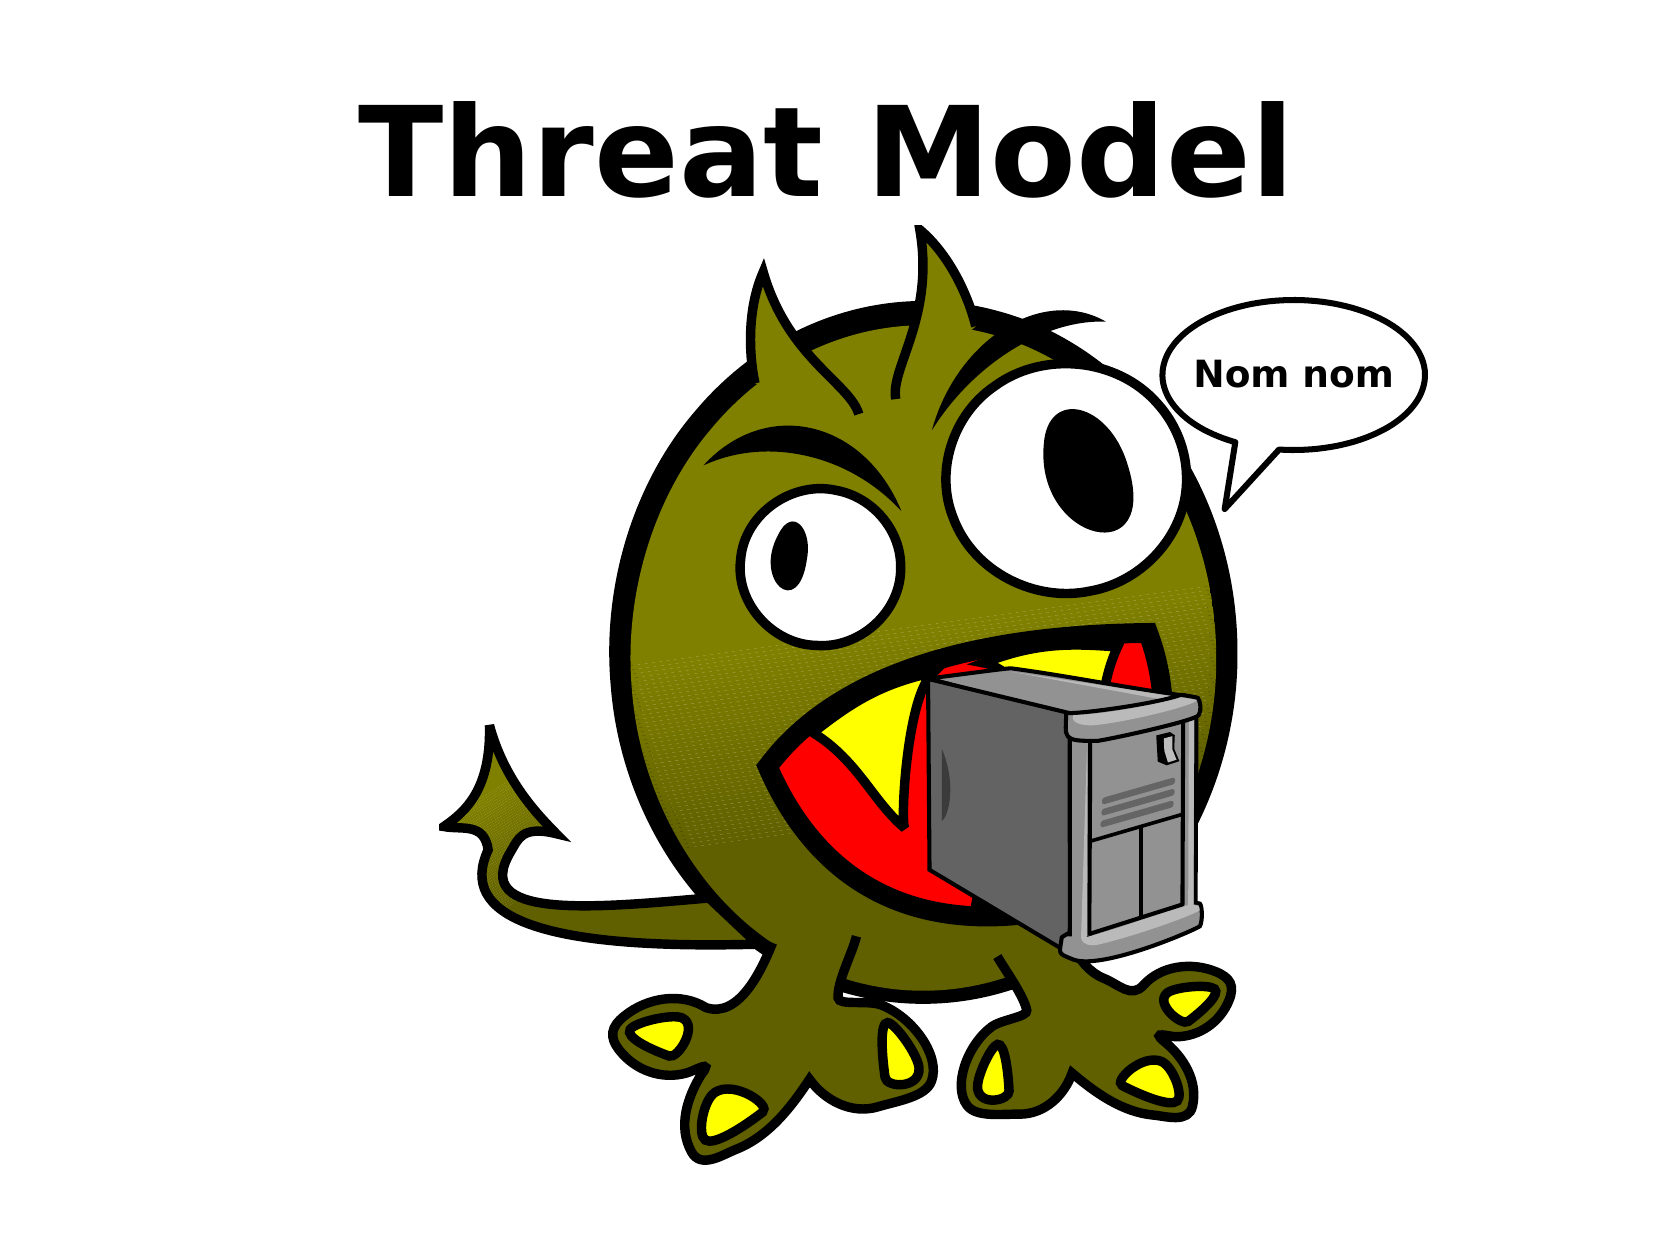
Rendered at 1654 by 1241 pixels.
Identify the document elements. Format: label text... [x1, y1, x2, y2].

title Threat Model [82, 49, 1571, 257]
text_box Nom nom [1162, 300, 1426, 509]
picture [439, 225, 1261, 1165]
